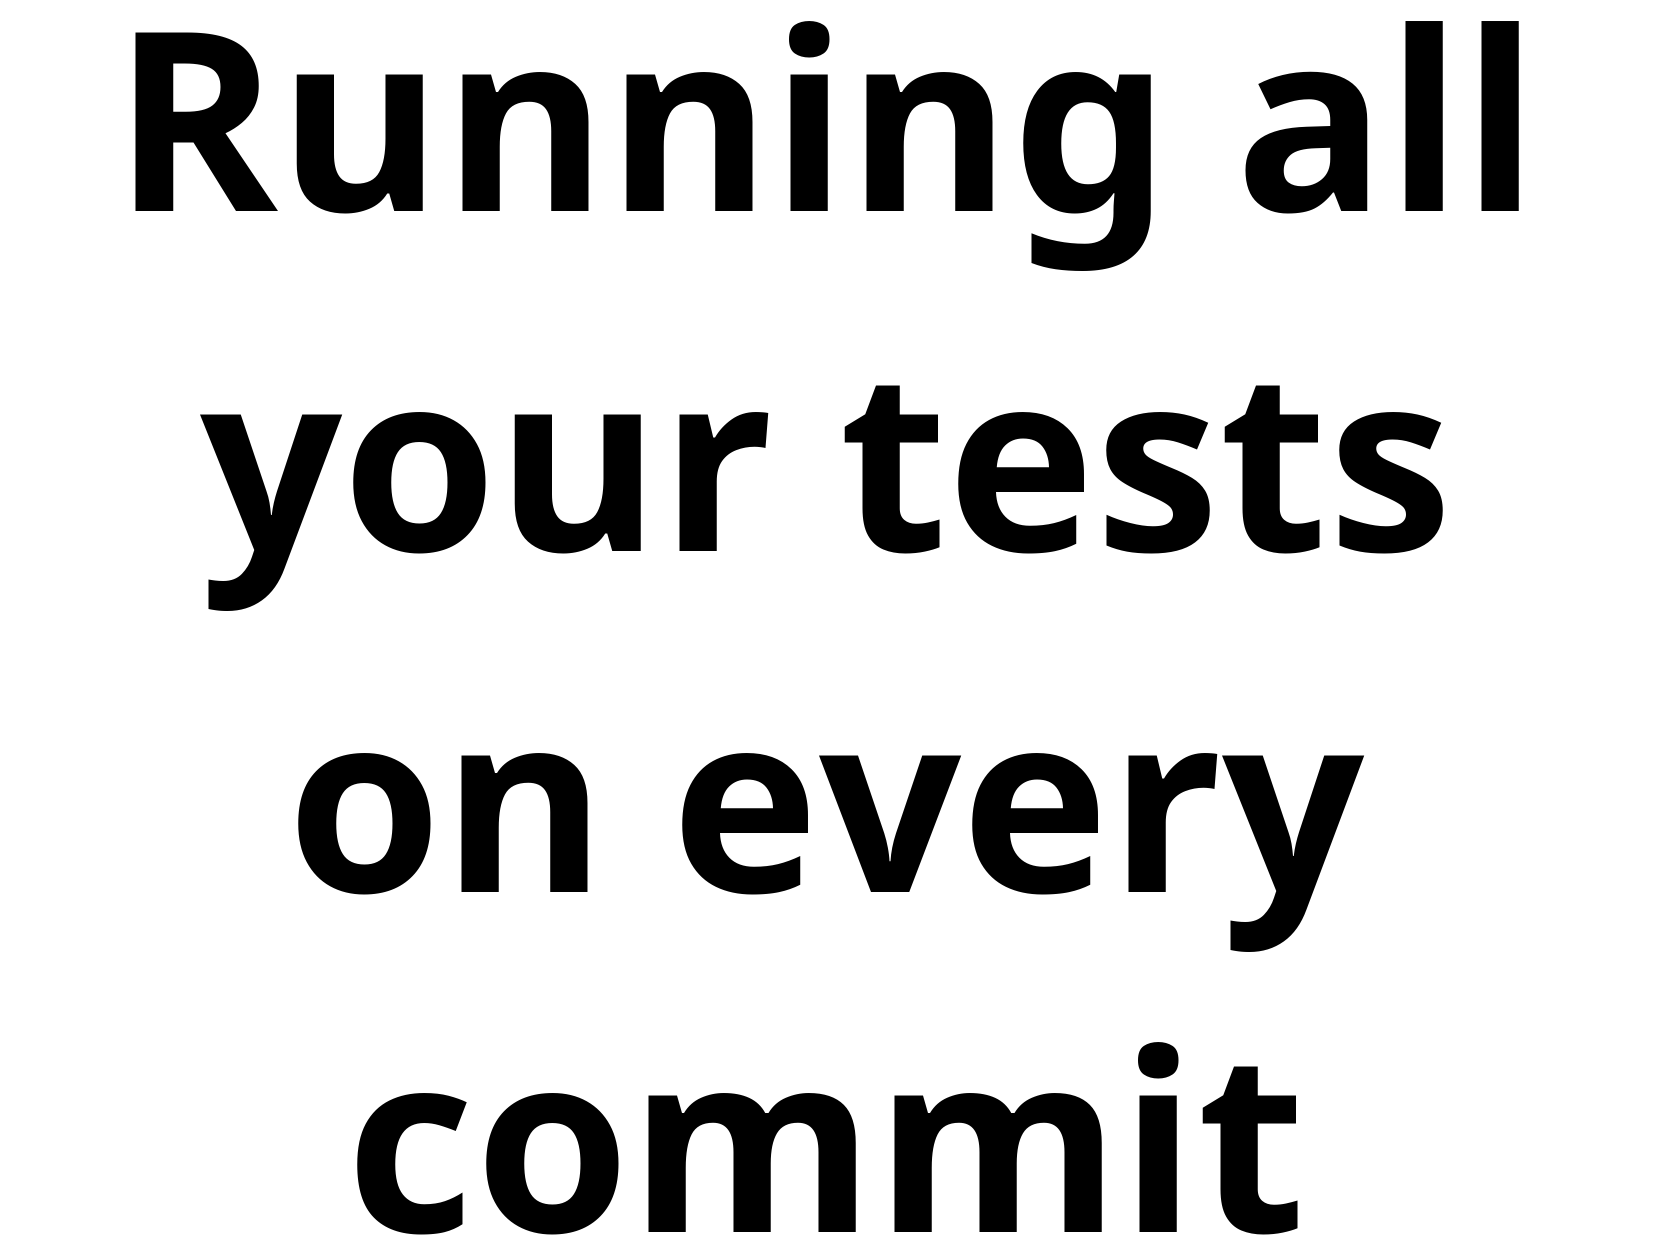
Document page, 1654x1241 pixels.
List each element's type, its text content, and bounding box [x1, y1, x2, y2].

title Running all your tests on every commit [82, 49, 1571, 1201]
